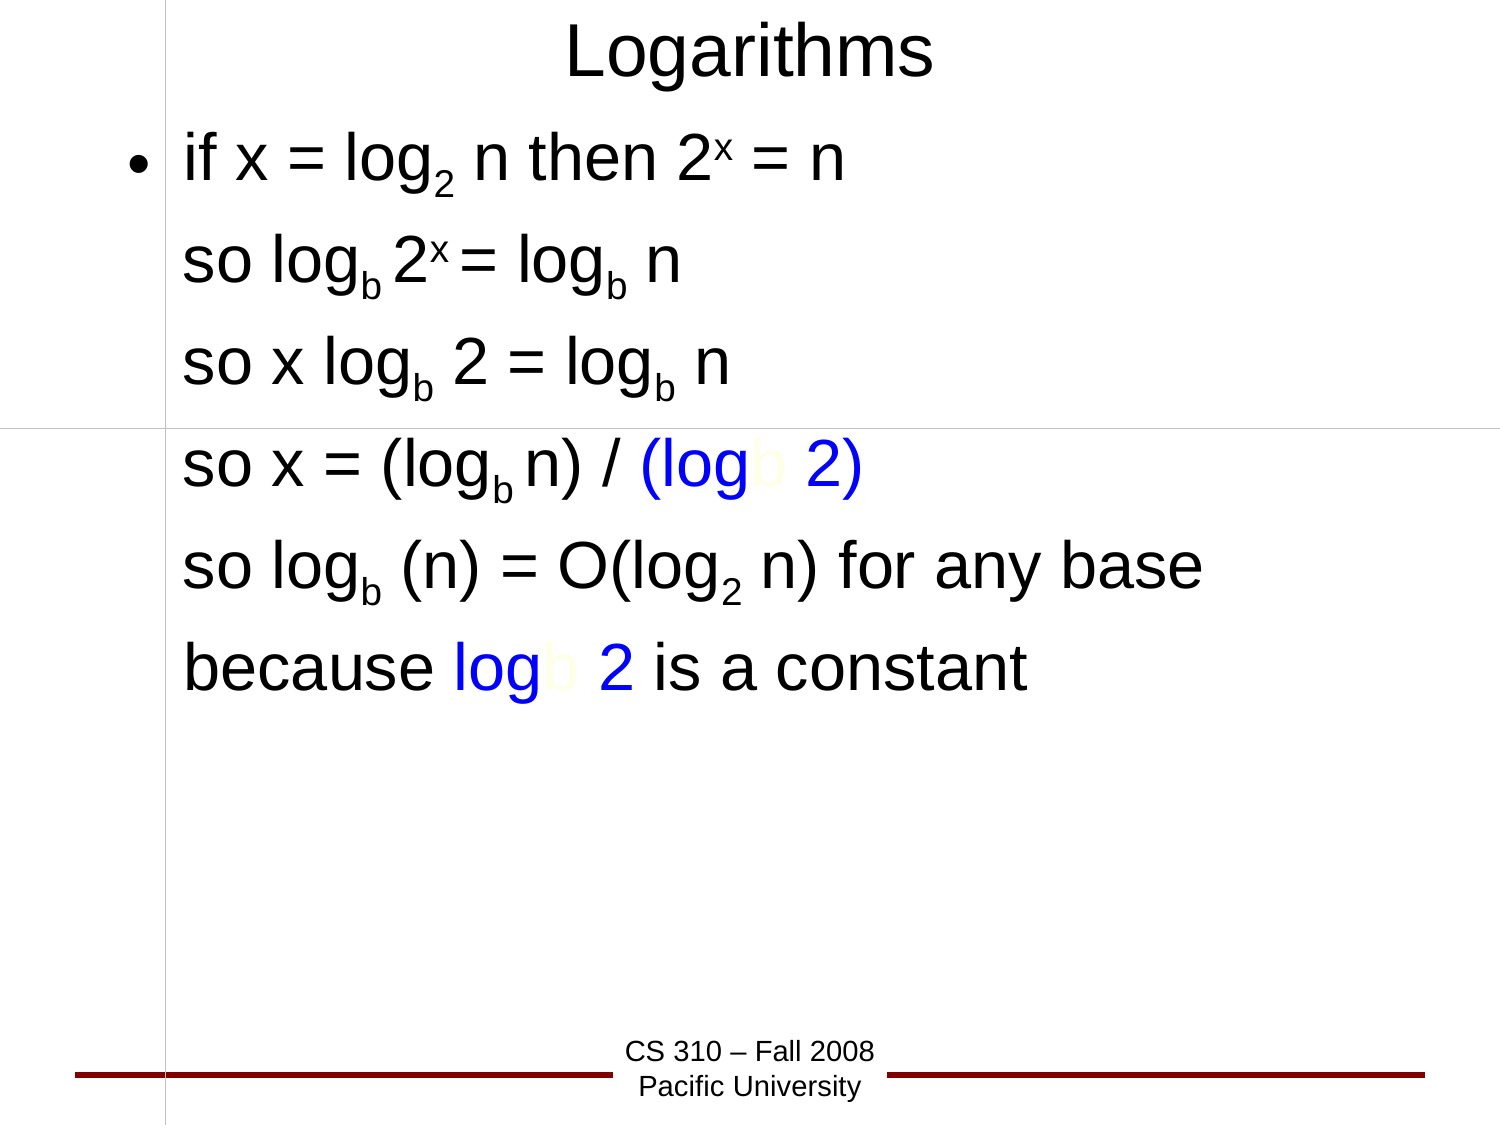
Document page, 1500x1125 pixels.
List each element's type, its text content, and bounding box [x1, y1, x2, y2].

title Logarithms [112, 0, 1388, 100]
list if x = log2 n then 2x = n so logb 2x = logb n so x logb 2 = logb n so x = (logb n) / (logb 2) so logb (n) = O(log2 n) for any base because logb 2 is a constant [112, 112, 1388, 1001]
